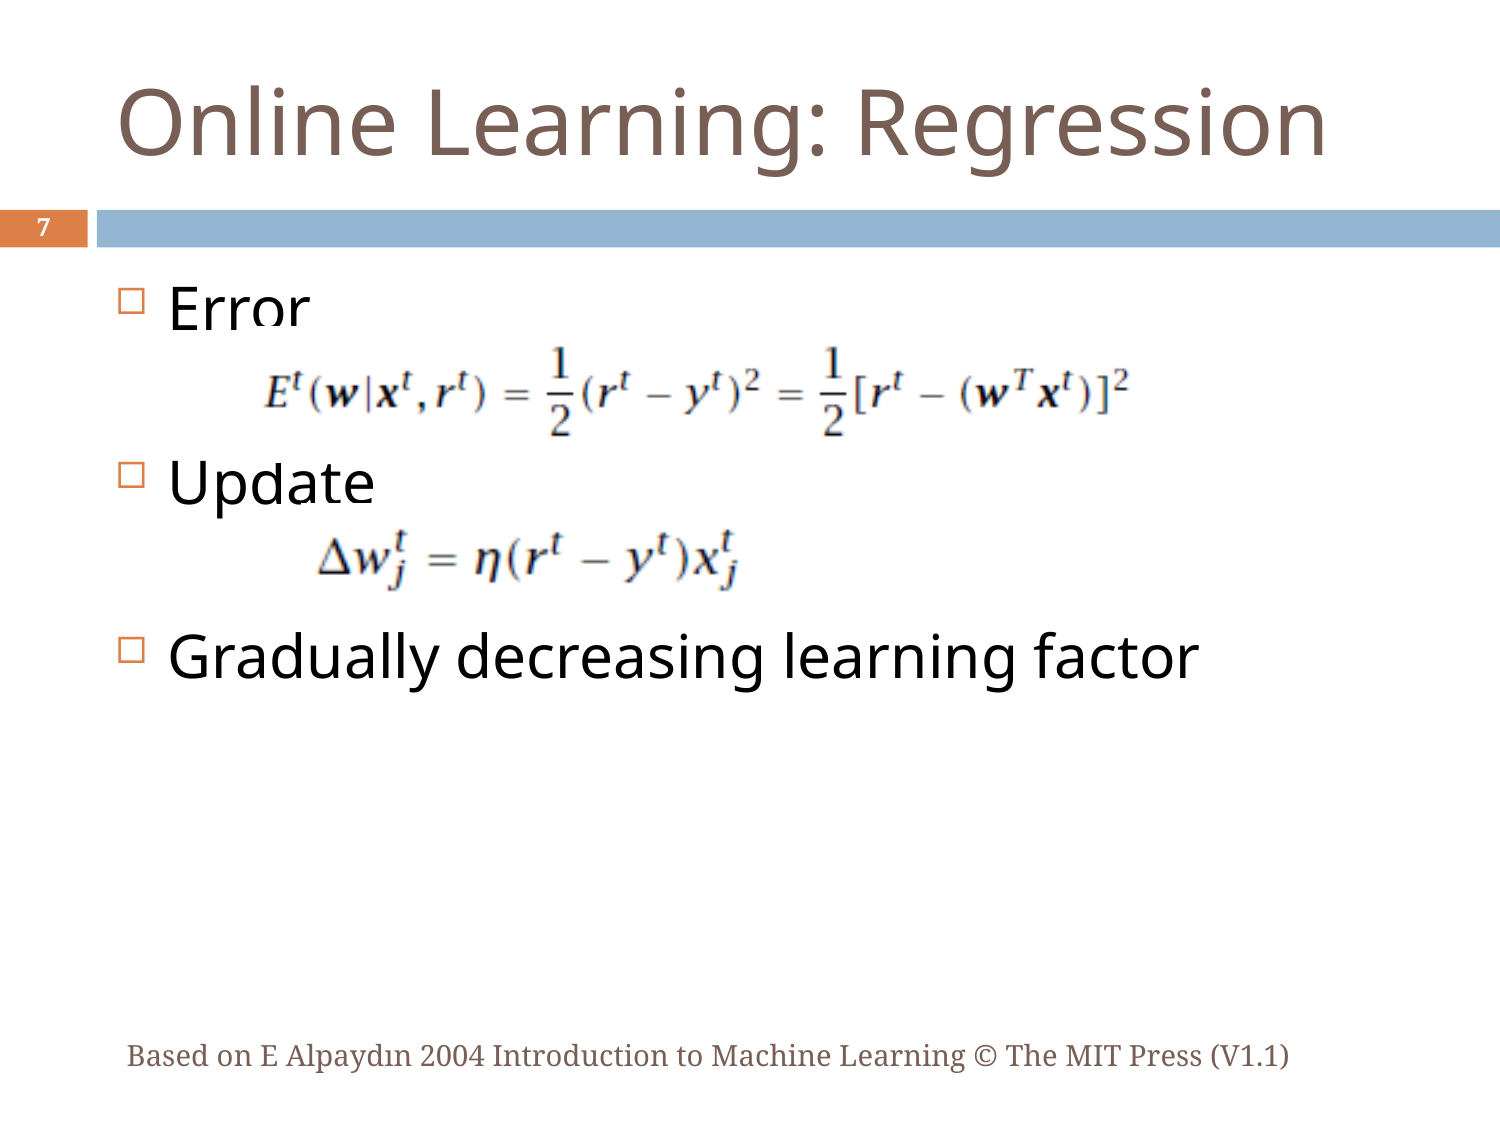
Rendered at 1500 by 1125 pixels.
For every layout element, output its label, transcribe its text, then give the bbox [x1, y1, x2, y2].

text_box Based on E Alpaydın 2004 Introduction to Machine Learning © The MIT Press (V1.1) [99, 1025, 1306, 1085]
picture [253, 326, 1168, 463]
title Online Learning: Regression [100, 1, 1400, 237]
text_box <number> [0, 208, 88, 249]
list Error Update Gradually decreasing learning factor [100, 262, 1438, 1001]
picture [301, 503, 774, 622]
